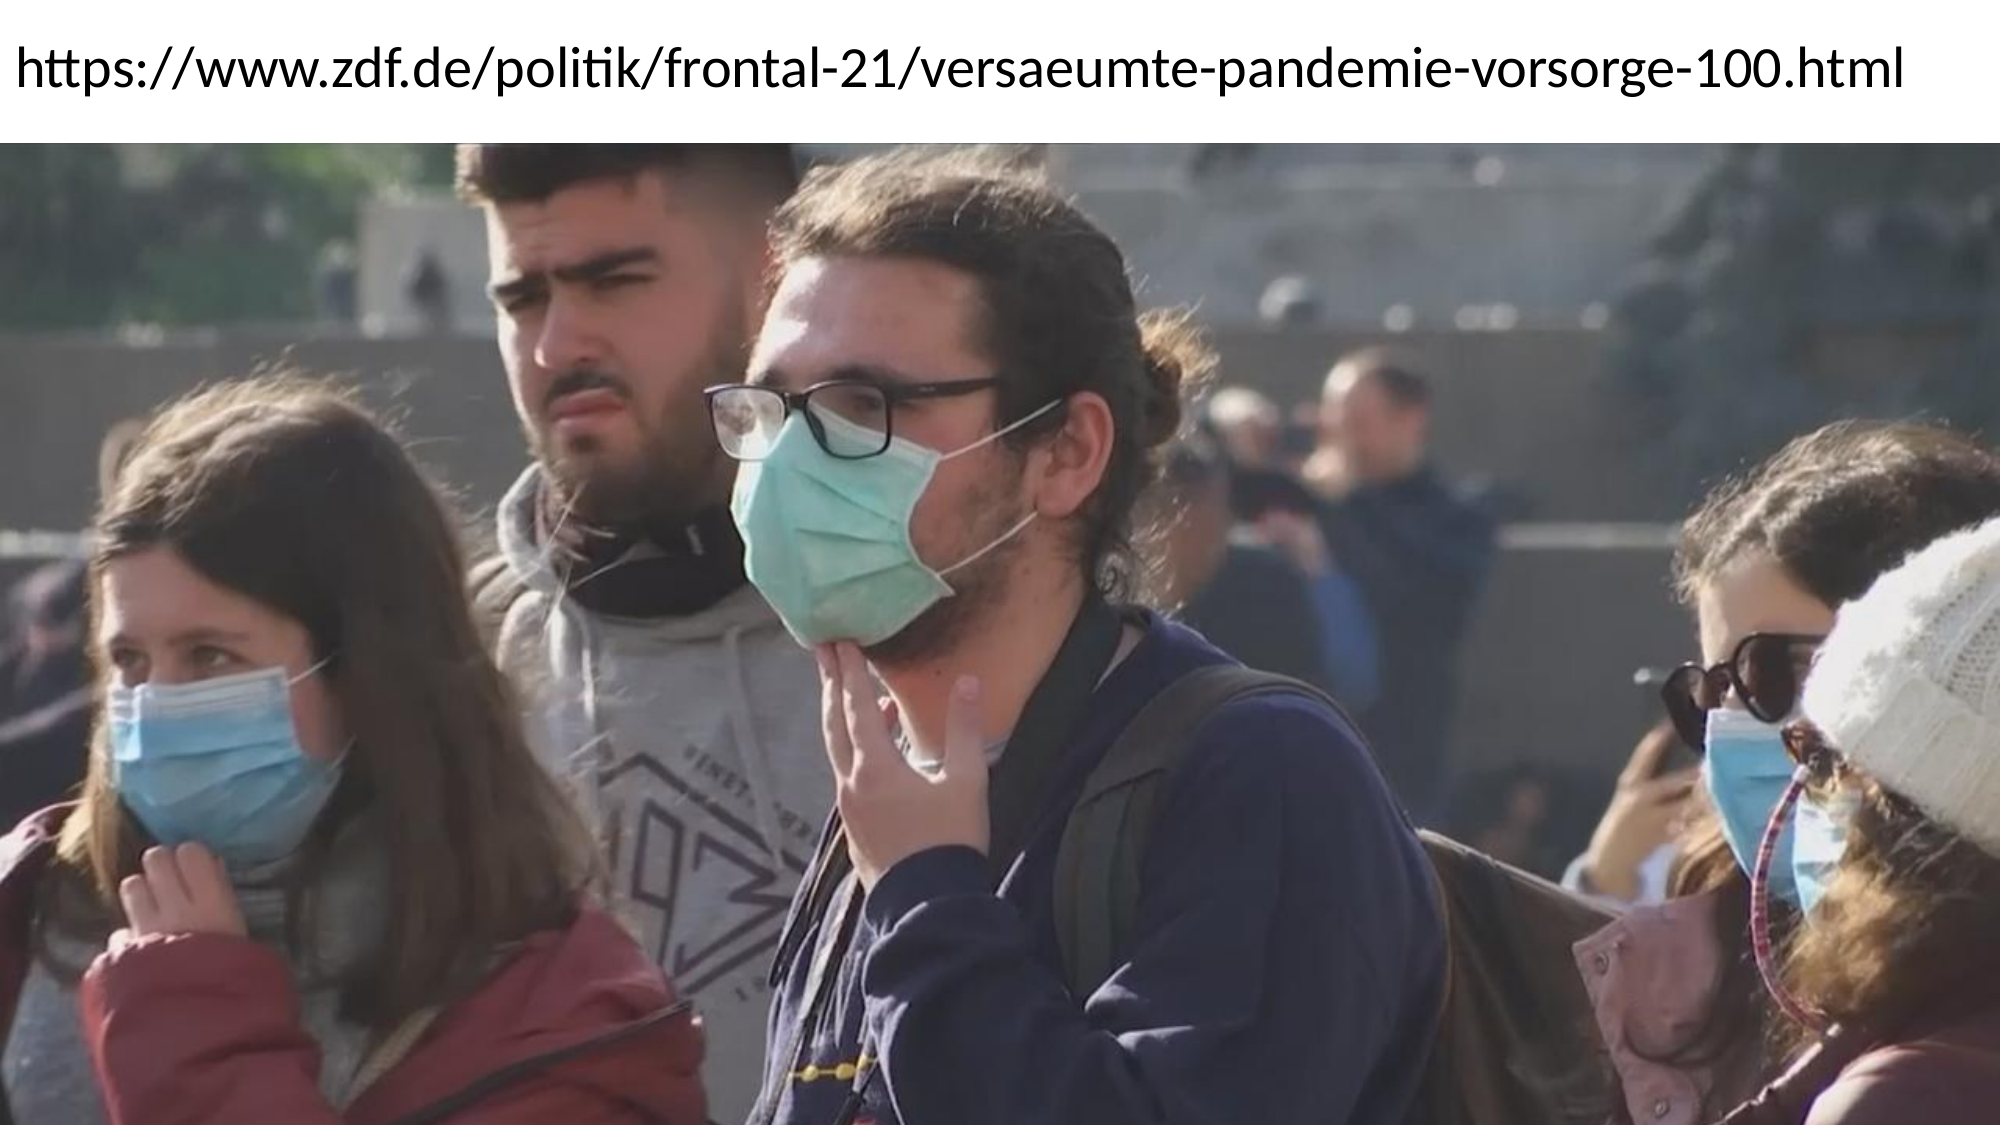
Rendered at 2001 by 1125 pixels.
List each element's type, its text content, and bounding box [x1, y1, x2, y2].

text_box https://www.zdf.de/politik/frontal-21/versaeumte-pandemie-vorsorge-100.html [0, 21, 2000, 108]
picture [0, 143, 2000, 1125]
